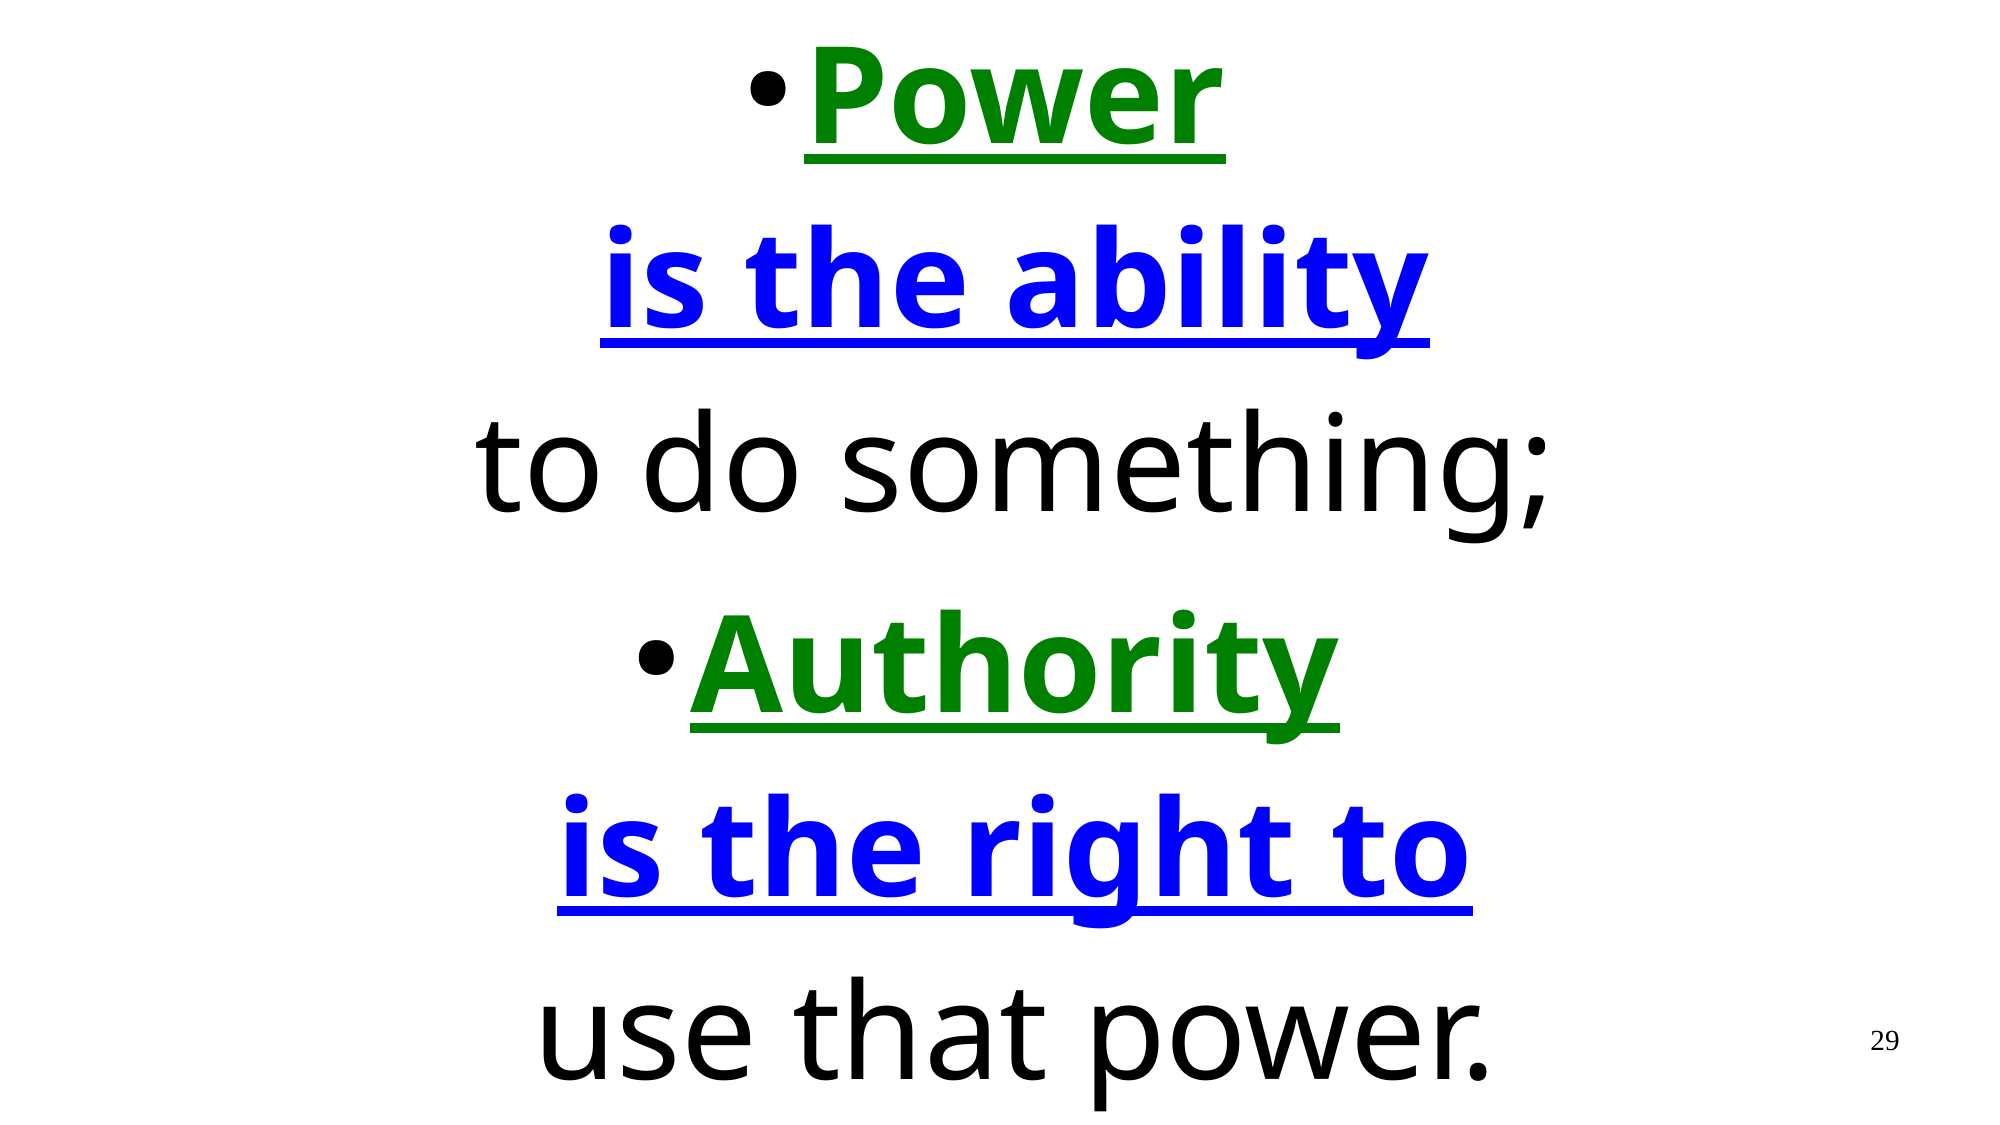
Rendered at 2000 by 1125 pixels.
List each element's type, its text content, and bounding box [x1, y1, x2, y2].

list Power is the ability to do something; Authority is the right to use that power. [0, 0, 1996, 1123]
